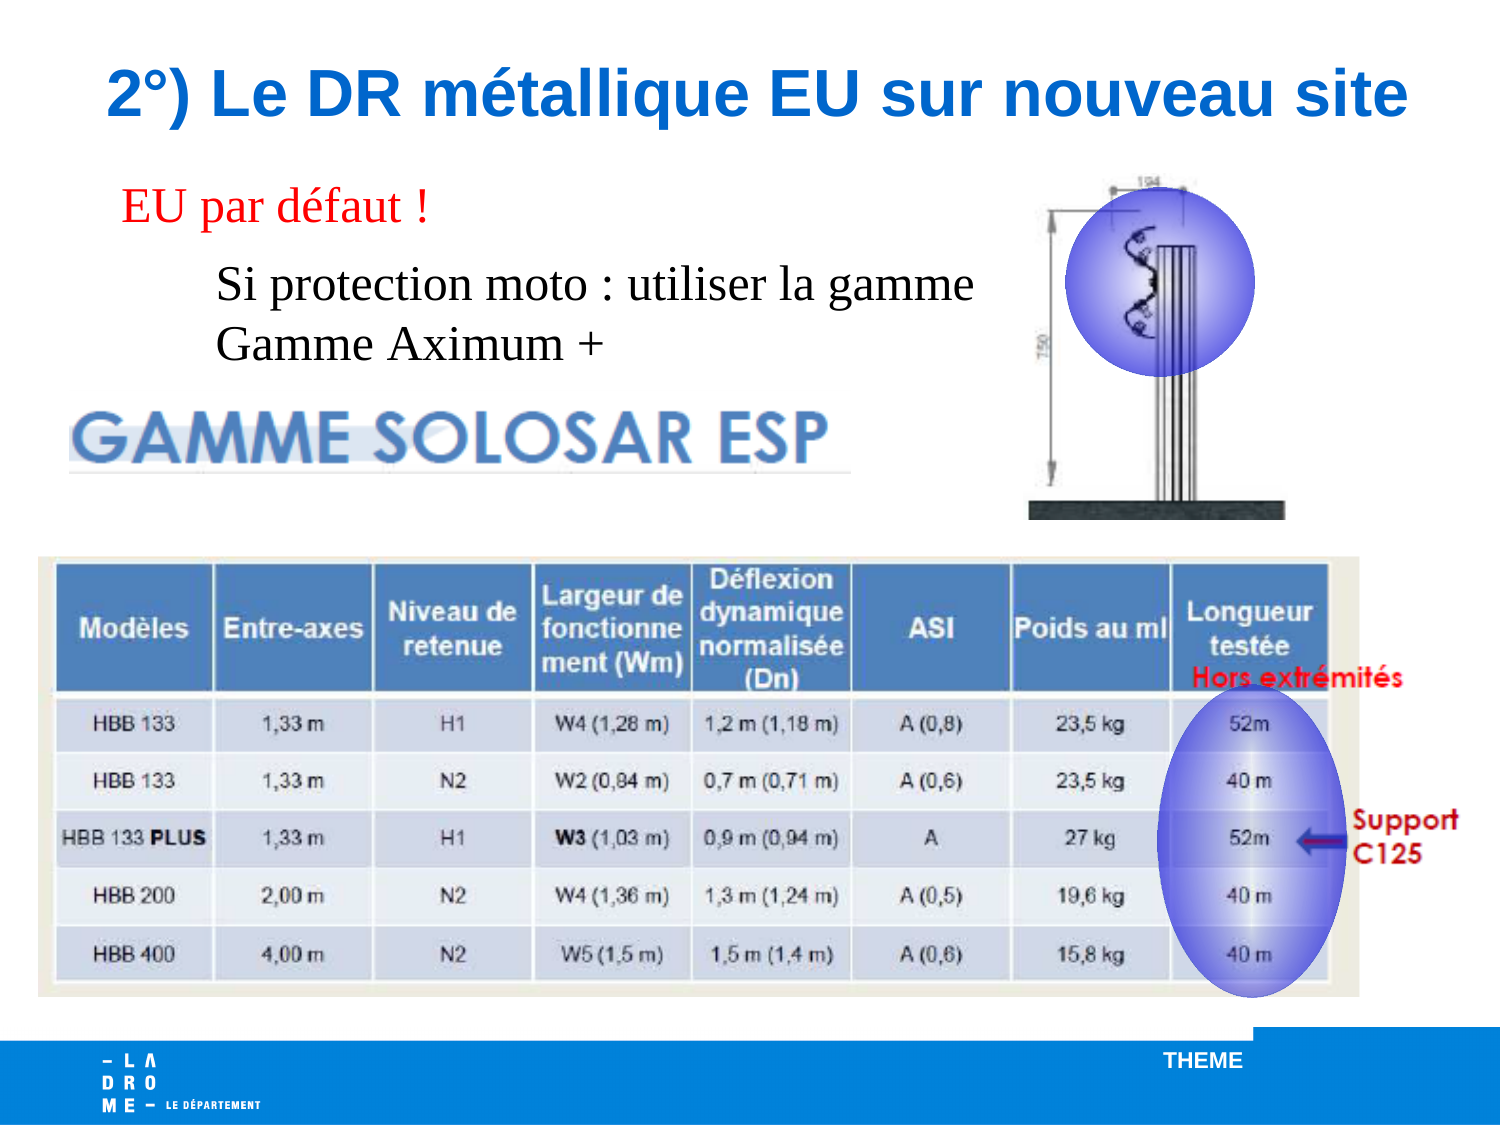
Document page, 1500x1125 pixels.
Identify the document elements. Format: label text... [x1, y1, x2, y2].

picture [0, 1027, 1500, 1125]
text_box [1157, 685, 1347, 998]
title 2°) Le DR métallique EU sur nouveau site [87, 62, 1438, 143]
picture [38, 555, 1489, 997]
text_box EU par défaut ! [106, 165, 449, 249]
text_box Si protection moto : utiliser la gamme Gamme Aximum + [200, 243, 1040, 378]
text_box [1065, 187, 1255, 377]
picture [1023, 173, 1288, 520]
picture [69, 389, 851, 474]
